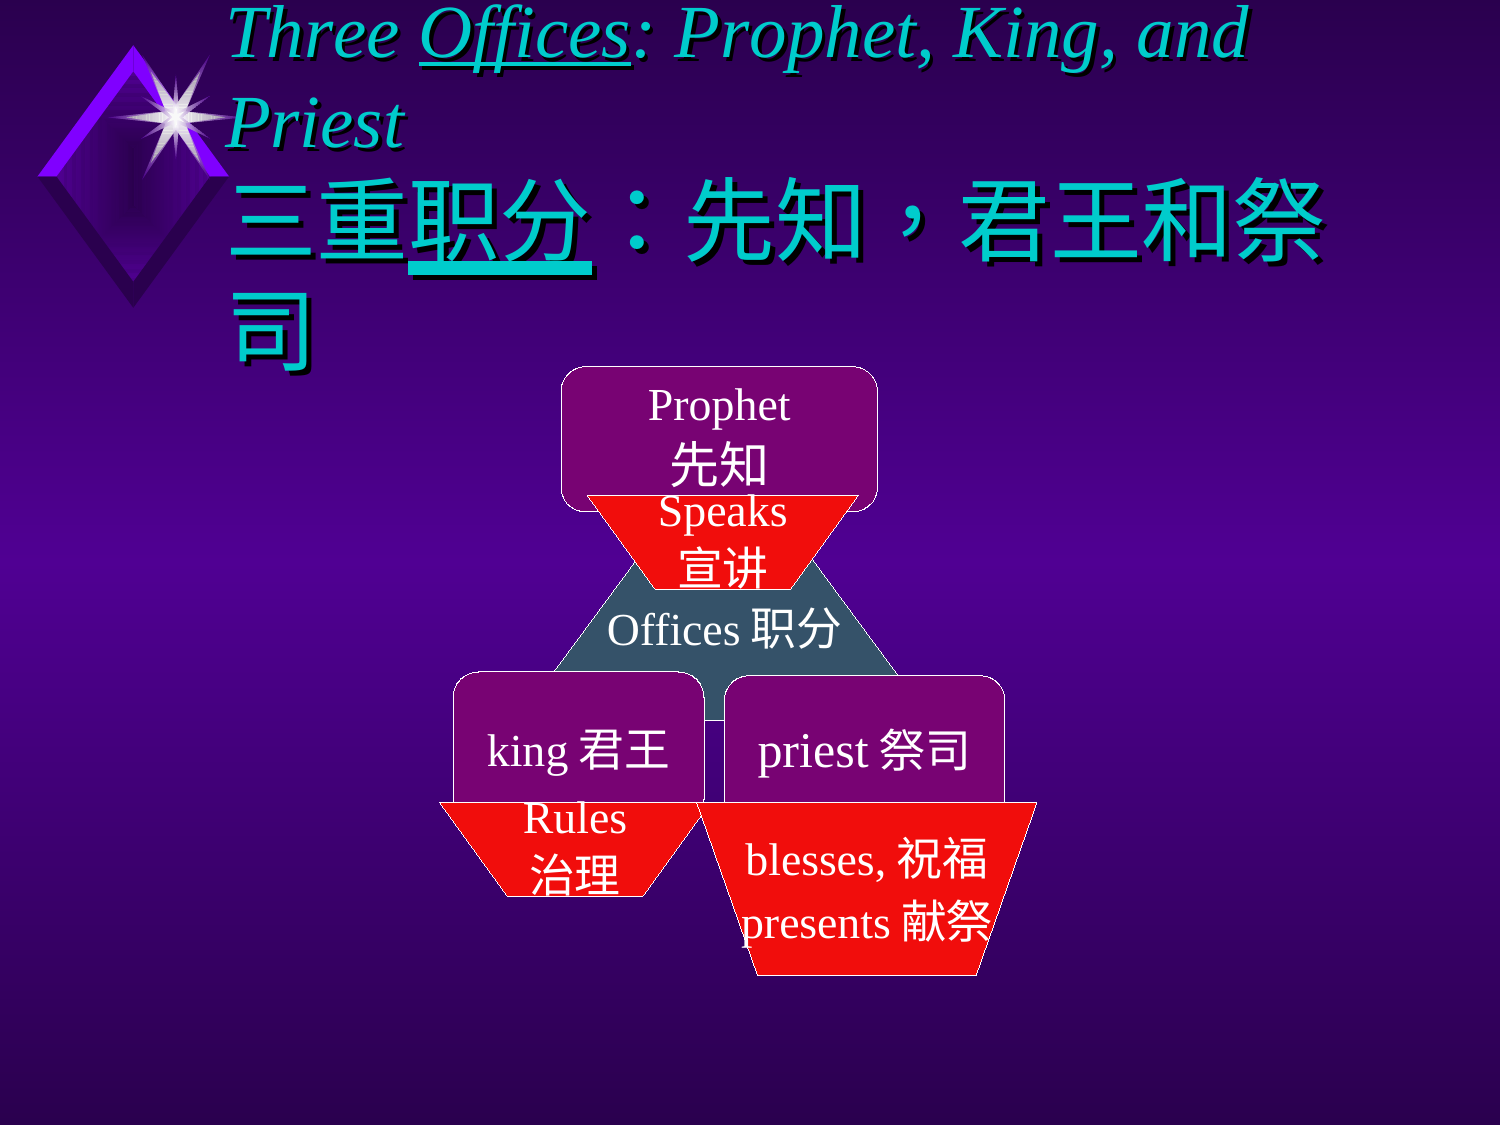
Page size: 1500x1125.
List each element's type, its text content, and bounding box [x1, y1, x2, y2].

text_box priest祭司 [724, 675, 1005, 802]
text_box Prophet 先知 [561, 366, 878, 512]
text_box Rules 治理 [439, 802, 701, 897]
text_box blesses,祝福 presents献祭 [696, 802, 1037, 976]
text_box Offices职分 [554, 559, 898, 721]
title Three Offices: Prophet, King, and Priest 三重职分：先知，君王和祭司 [224, 0, 1388, 383]
text_box Speaks 宣讲 [587, 495, 859, 590]
text_box king君王 [453, 671, 705, 802]
